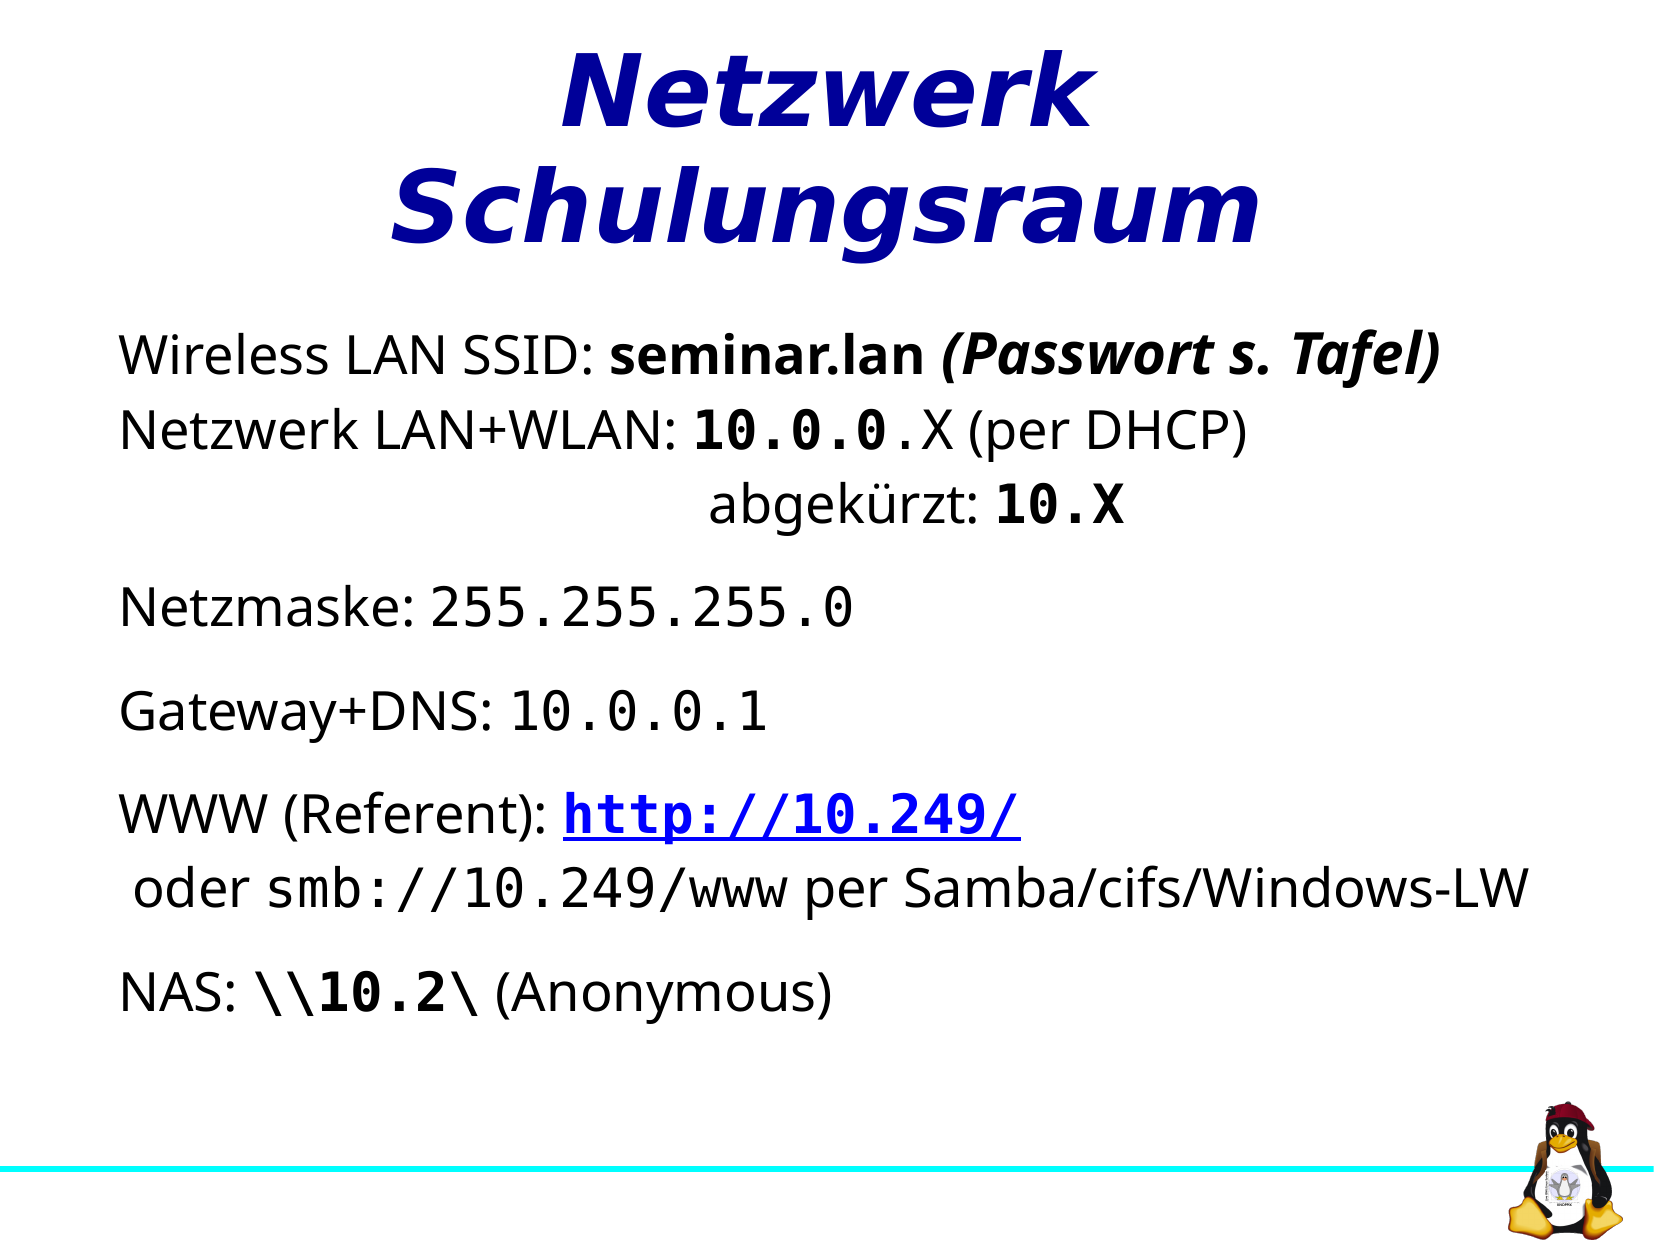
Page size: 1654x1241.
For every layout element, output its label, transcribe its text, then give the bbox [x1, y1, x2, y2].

picture [1505, 1100, 1625, 1241]
title Netzwerk Schulungsraum [121, 33, 1534, 267]
list Wireless LAN SSID: seminar.lan (Passwort s. Tafel) Netzwerk LAN+WLAN: 10.0.0.X (per DHCP) abgekürzt: 10.X Netzmaske: 255.255.255.0 Gateway+DNS: 10.0.0.1 WWW (Referent): http://10.249/ oder smb://10.249/www per Samba/cifs/Windows-LW NAS: \\10.2\ (Anonymous) [118, 312, 1558, 1123]
